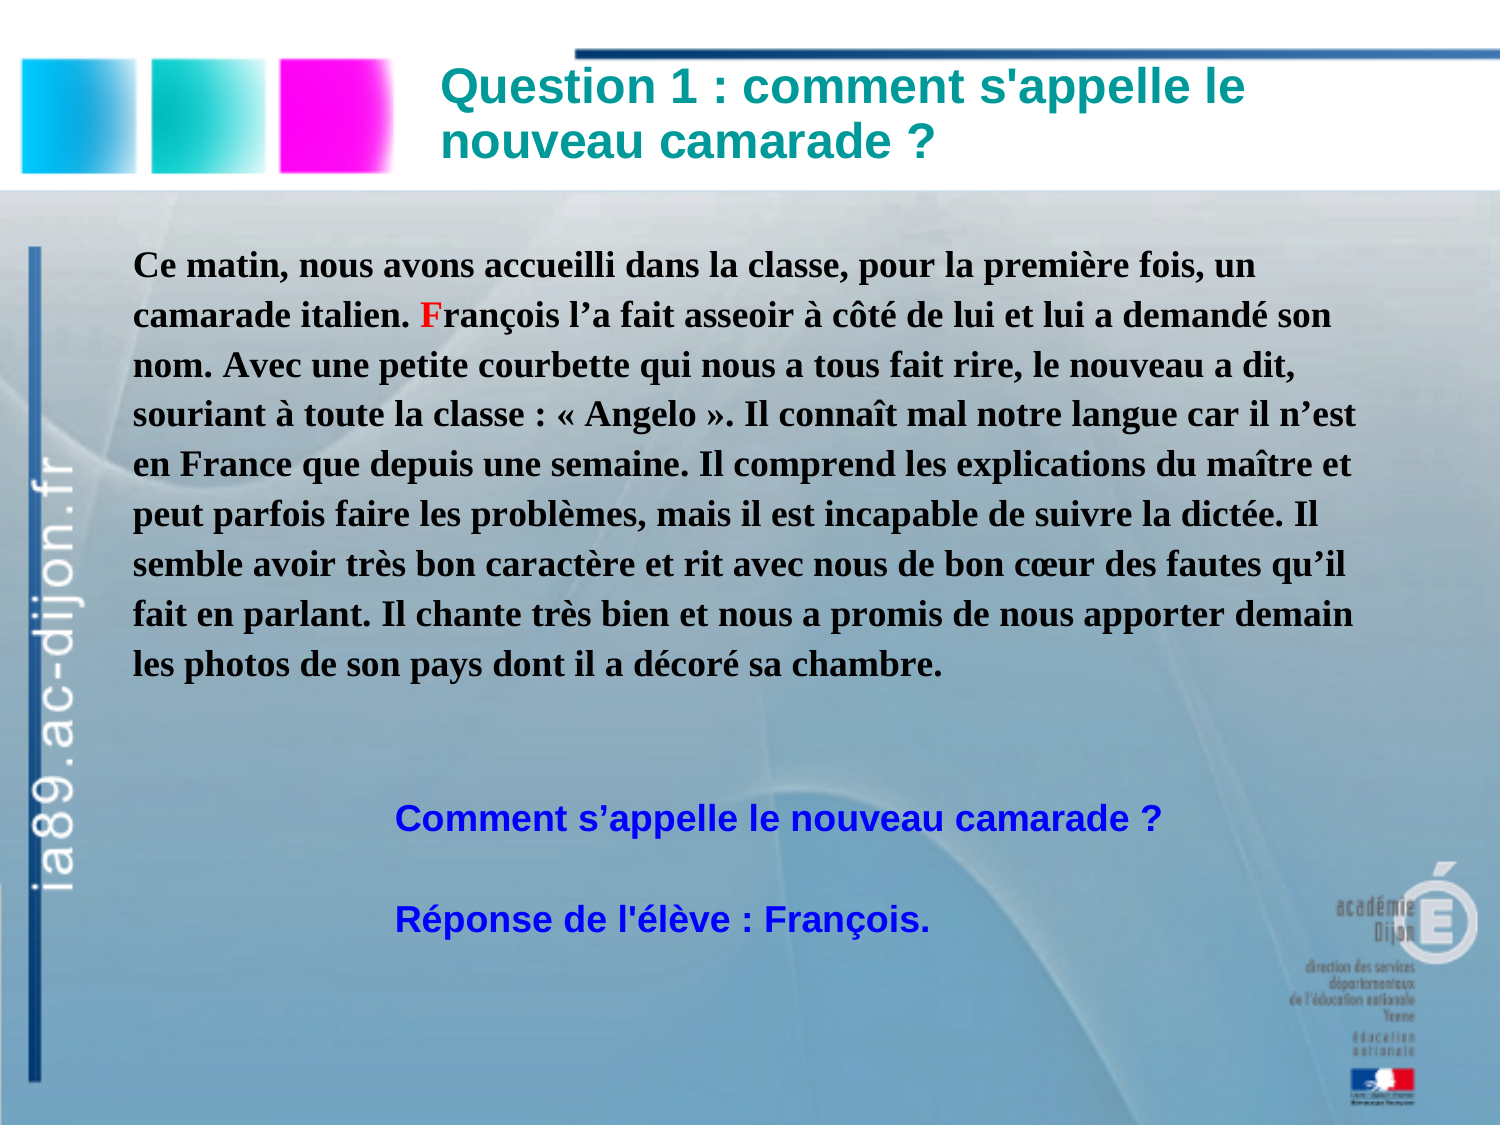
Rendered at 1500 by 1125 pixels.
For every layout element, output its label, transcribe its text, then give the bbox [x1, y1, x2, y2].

title Question 1 : comment s'appelle le nouveau camarade ? [425, 0, 1459, 236]
picture [0, 0, 1500, 1125]
picture [904, 560, 910, 574]
picture [203, 560, 209, 574]
picture [423, 560, 429, 574]
picture [1111, 560, 1117, 574]
list Ce matin, nous avons accueilli dans la classe, pour la première fois, un camarade italien. François l’a fait asseoir à côté de lui et lui a demandé son nom. Avec une petite courbette qui nous a tous fait rire, le nouveau a dit, souriant à toute la classe : « Angelo ». Il connaît mal notre langue car il n’est en France que depuis une semaine. Il comprend les explications du maître et peut parfois faire les problèmes, mais il est incapable de suivre la dictée. Il semble avoir très bon caractère et rit avec nous de bon cœur des fautes qu’il fait en parlant. Il chante très bien et nous a promis de nous apporter demain les photos de son pays dont il a décoré sa chambre. [118, 236, 1421, 555]
picture [952, 560, 958, 574]
list Comment s’appelle le nouveau camarade ? Réponse de l'élève : François. [379, 744, 1200, 1125]
